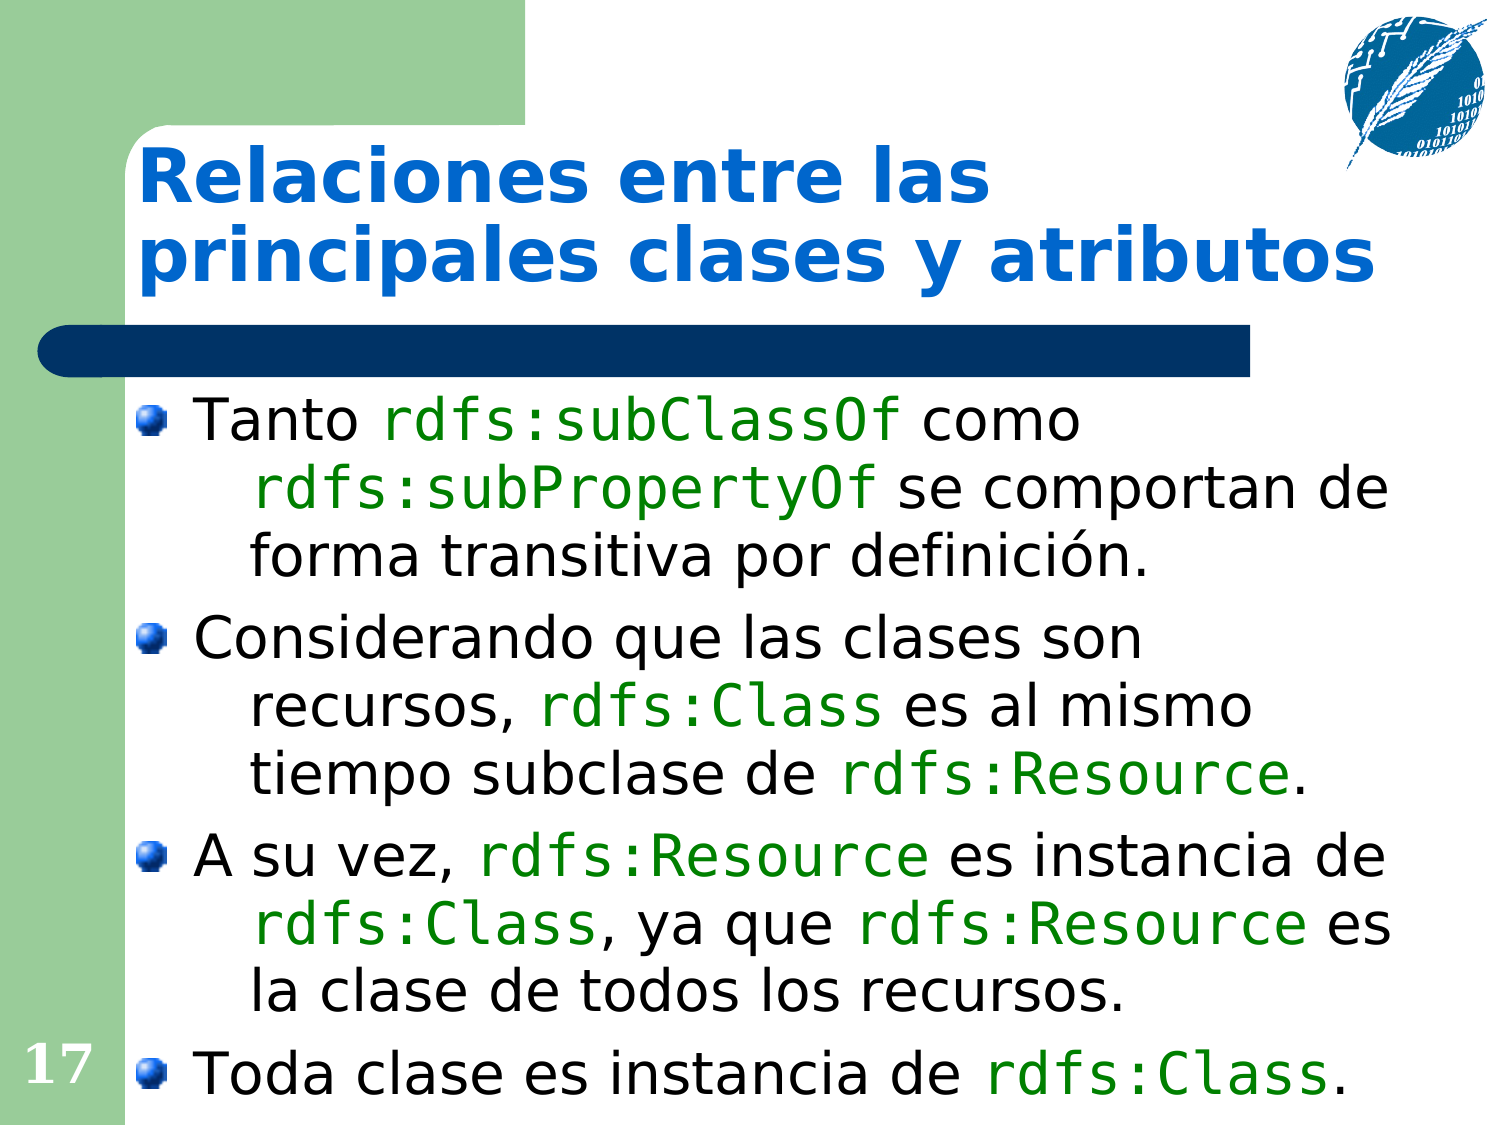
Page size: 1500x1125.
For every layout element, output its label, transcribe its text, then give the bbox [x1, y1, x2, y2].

picture [1436, 127, 1450, 136]
title Relaciones entre las principales clases y atributos [136, 135, 1413, 302]
picture [1341, 15, 1487, 172]
list Tanto rdfs:subClassOf como rdfs:subPropertyOf se comportan de forma transitiva por definición. Considerando que las clases son recursos, rdfs:Class es al mismo tiempo subclase de rdfs:Resource. A su vez, rdfs:Resource es instancia de rdfs:Class, ya que rdfs:Resource es la clase de todos los recursos. Toda clase es instancia de rdfs:Class. [136, 386, 1399, 1108]
picture [1433, 139, 1440, 147]
picture [1416, 140, 1425, 149]
picture [1427, 138, 1431, 148]
